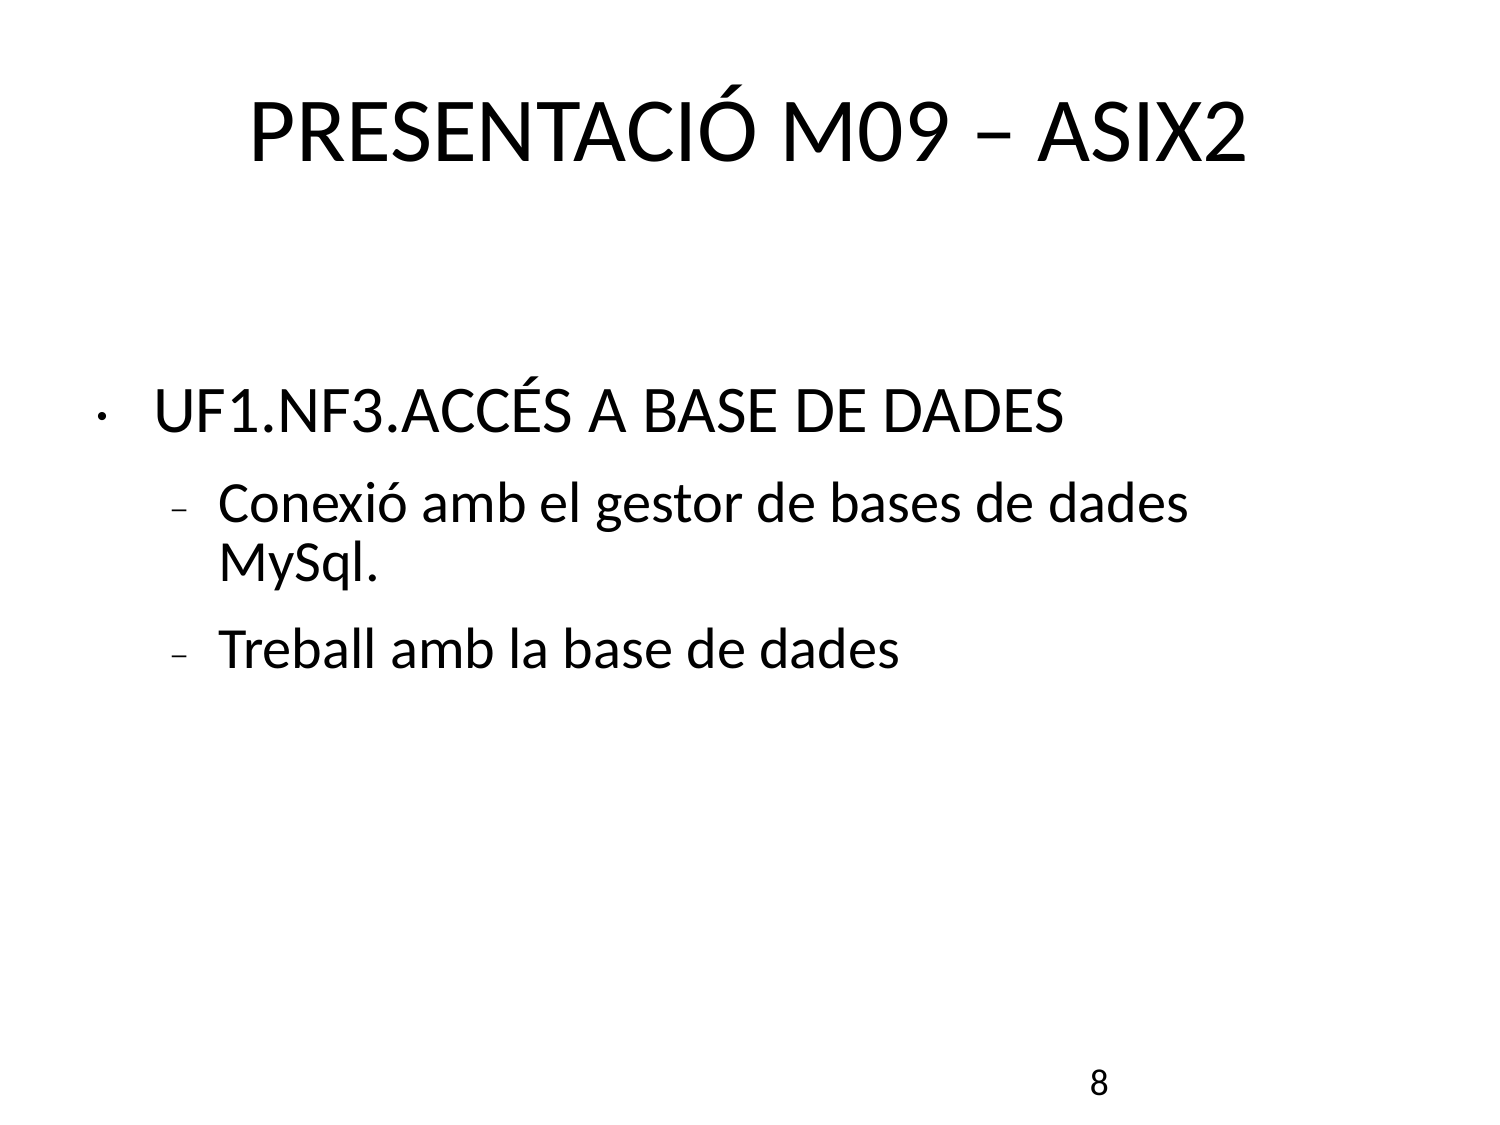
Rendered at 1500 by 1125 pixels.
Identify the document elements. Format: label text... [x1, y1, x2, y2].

text_box UF1.NF3.ACCÉS A BASE DE DADES Conexió amb el gestor de bases de dades MySql. Treball amb la base de dades [82, 295, 1270, 1036]
title PRESENTACIÓ M09 – ASIX2 [75, 45, 1425, 233]
